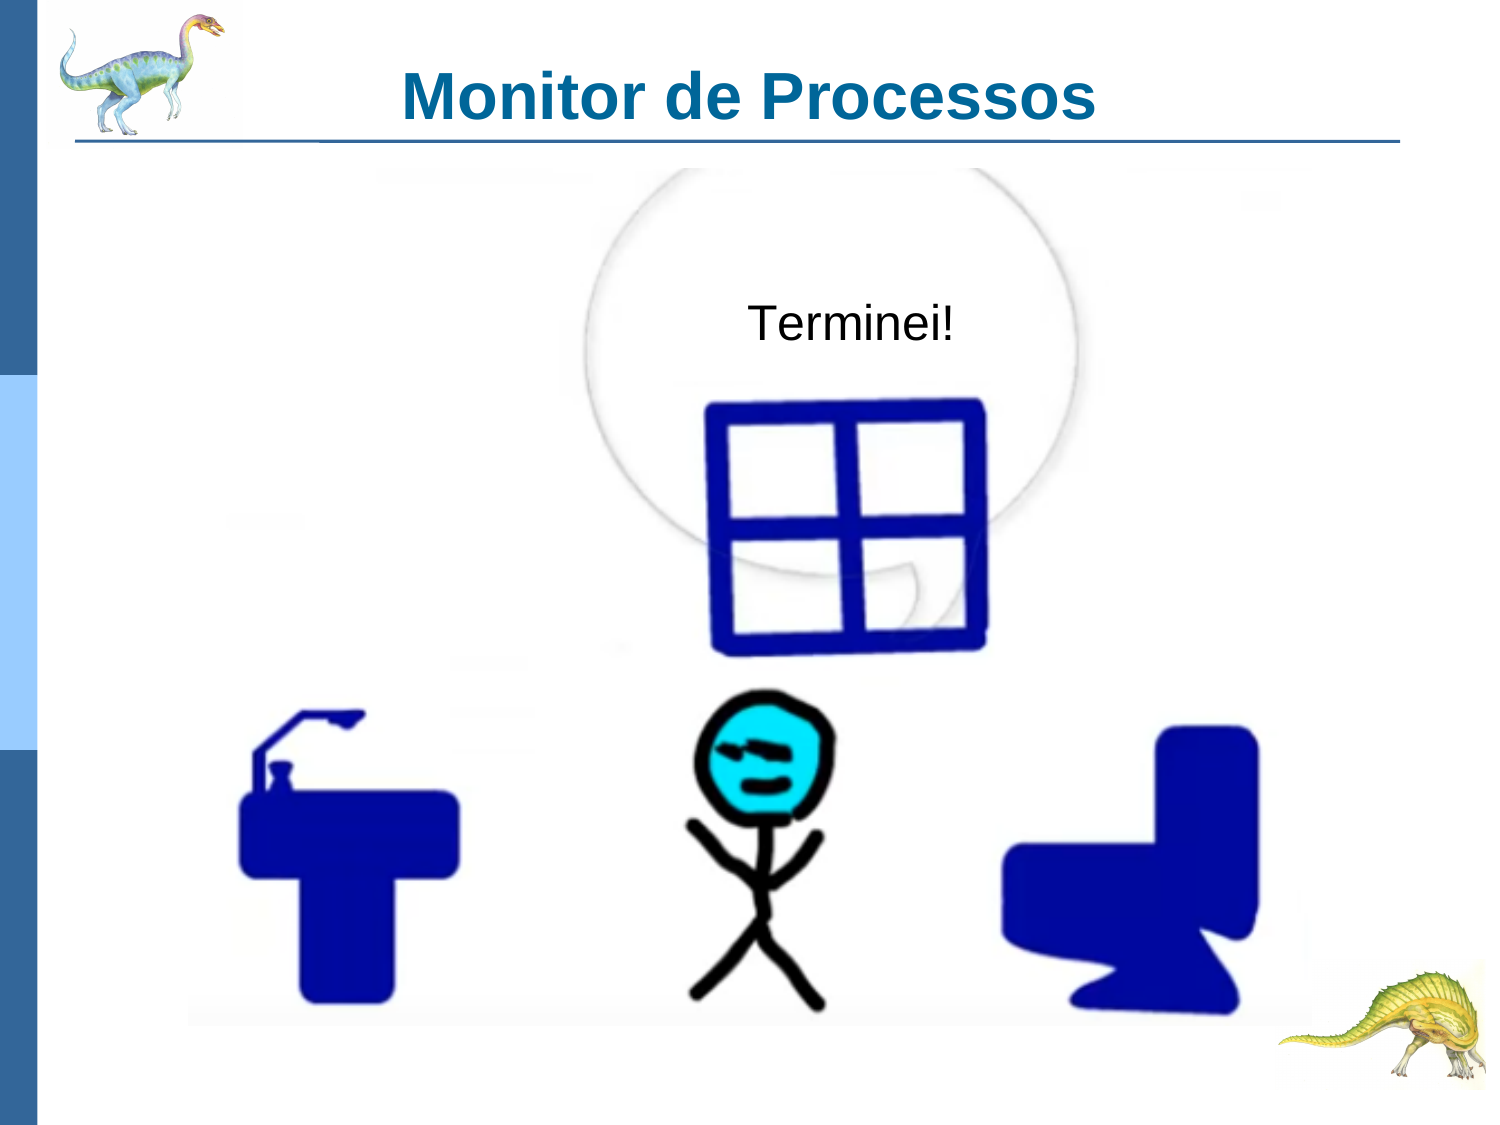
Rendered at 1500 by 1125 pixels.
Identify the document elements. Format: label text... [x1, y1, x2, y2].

text_box Monitor de Processos [75, 45, 1426, 141]
picture [188, 168, 1486, 1090]
text_box Terminei! [732, 283, 1052, 359]
picture [46, 0, 243, 149]
